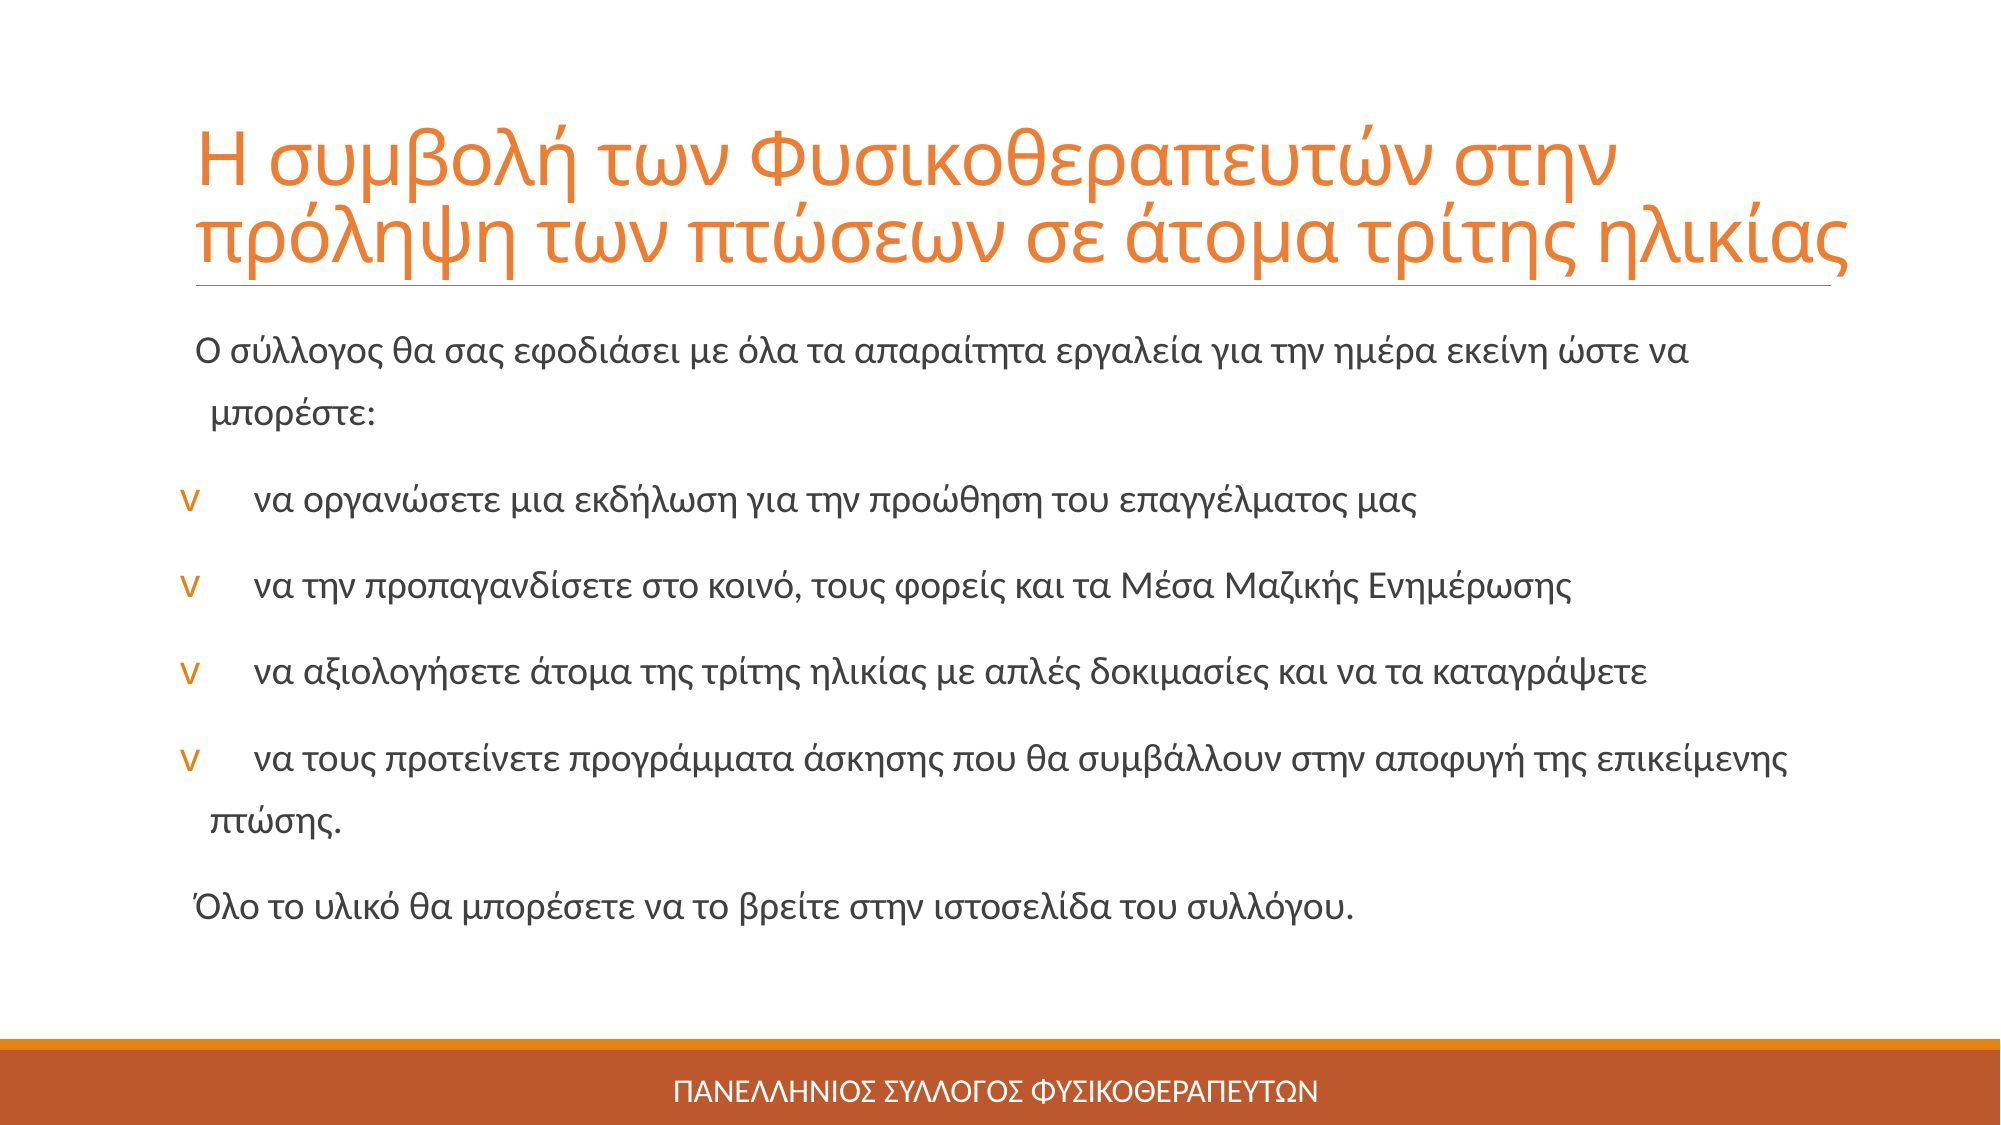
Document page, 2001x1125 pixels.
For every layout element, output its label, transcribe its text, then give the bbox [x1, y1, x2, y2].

list Ο σύλλογος θα σας εφοδιάσει με όλα τα απαραίτητα εργαλεία για την ημέρα εκείνη ώστε να μπορέστε: να οργανώσετε μια εκδήλωση για την προώθηση του επαγγέλματος μας να την προπαγανδίσετε στο κοινό, τους φορείς και τα Μέσα Μαζικής Ενημέρωσης να αξιολογήσετε άτομα της τρίτης ηλικίας με απλές δοκιμασίες και να τα καταγράψετε να τους προτείνετε προγράμματα άσκησης που θα συμβάλλουν στην αποφυγή της επικείμενης πτώσης. Όλο το υλικό θα μπορέσετε να το βρείτε στην ιστοσελίδα του συλλόγου. [180, 302, 1831, 963]
title Η συμβολή των Φυσικοθεραπευτών στην πρόληψη των πτώσεων σε άτομα τρίτης ηλικίας [180, 47, 1904, 286]
text_box ΠΑΝΕΛΛΗΝΙΟΣ ΣΥΛΛΟΓΟΣ ΦΥΣΙΚΟΘΕΡΑΠΕΥΤΩΝ [604, 1059, 1396, 1120]
